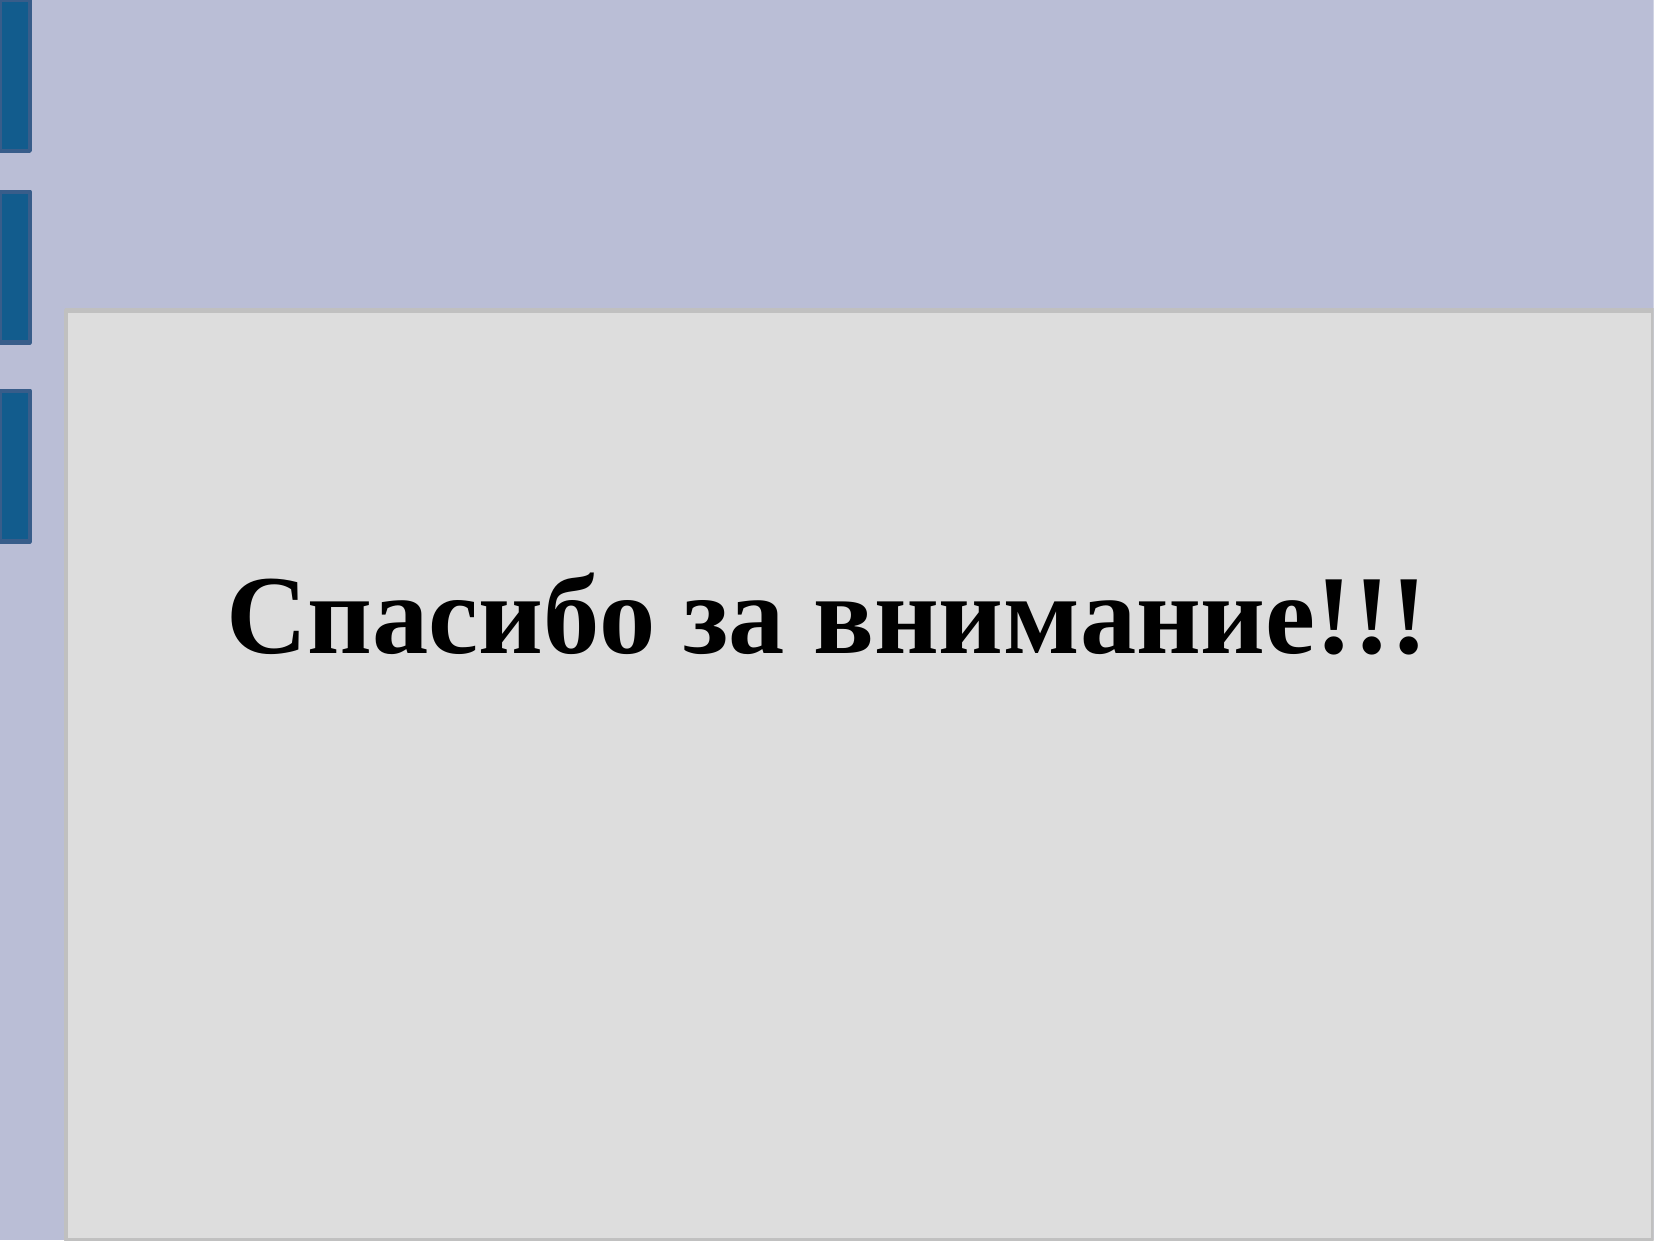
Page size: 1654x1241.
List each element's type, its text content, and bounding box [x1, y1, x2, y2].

subtitle Спасибо за внимание!!! [121, 98, 1534, 1119]
